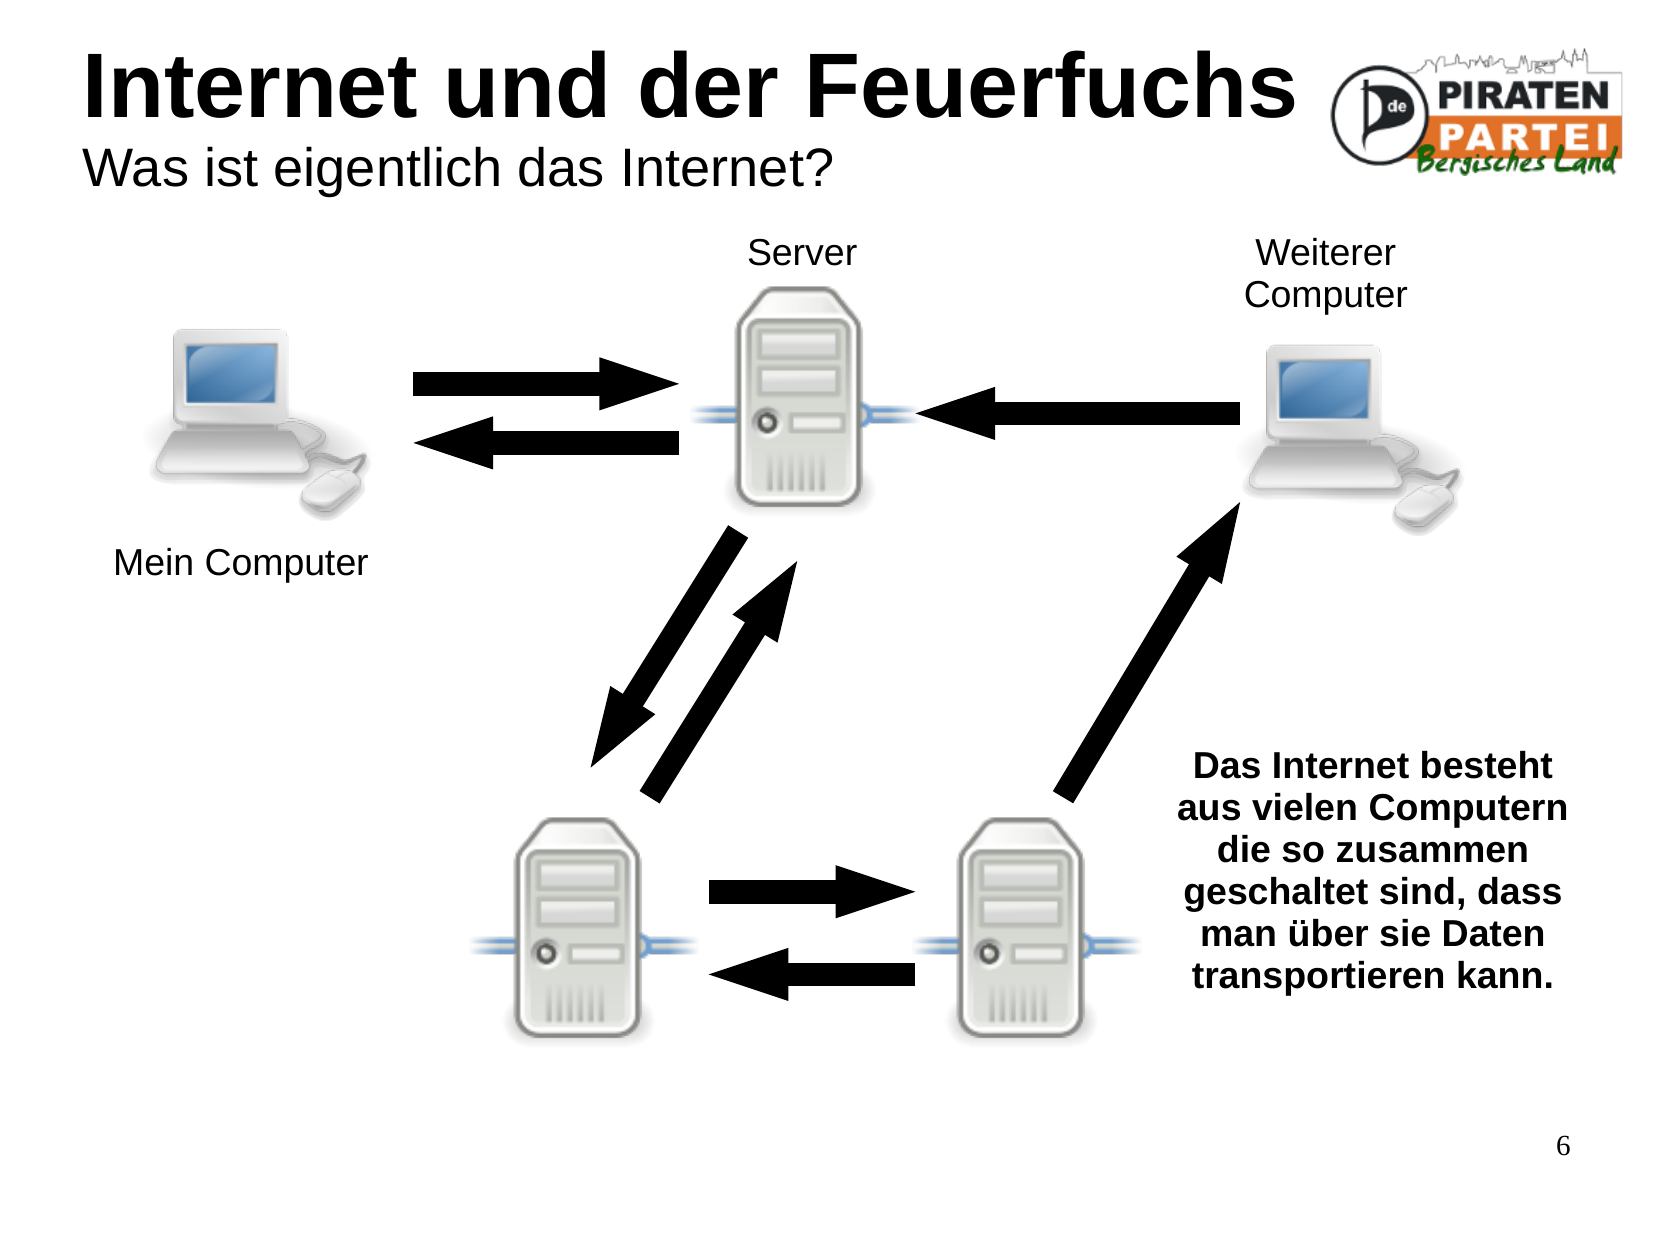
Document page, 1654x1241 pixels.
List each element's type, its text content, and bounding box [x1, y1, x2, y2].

text_box Weiterer Computer [1222, 224, 1430, 324]
picture [458, 808, 709, 1059]
picture [1328, 47, 1625, 176]
text_box Mein Computer [98, 533, 384, 591]
title Internet und der Feuerfuchs Was ist eigentlich das Internet? [82, 34, 1571, 198]
picture [901, 808, 1152, 1059]
text_box Server [732, 224, 880, 282]
text_box Das Internet besteht aus vielen Computern die so zusammen geschaltet sind, dass man über sie Daten transportieren kann. [1151, 736, 1595, 1012]
picture [1226, 311, 1477, 562]
picture [679, 277, 930, 528]
picture [133, 295, 384, 533]
